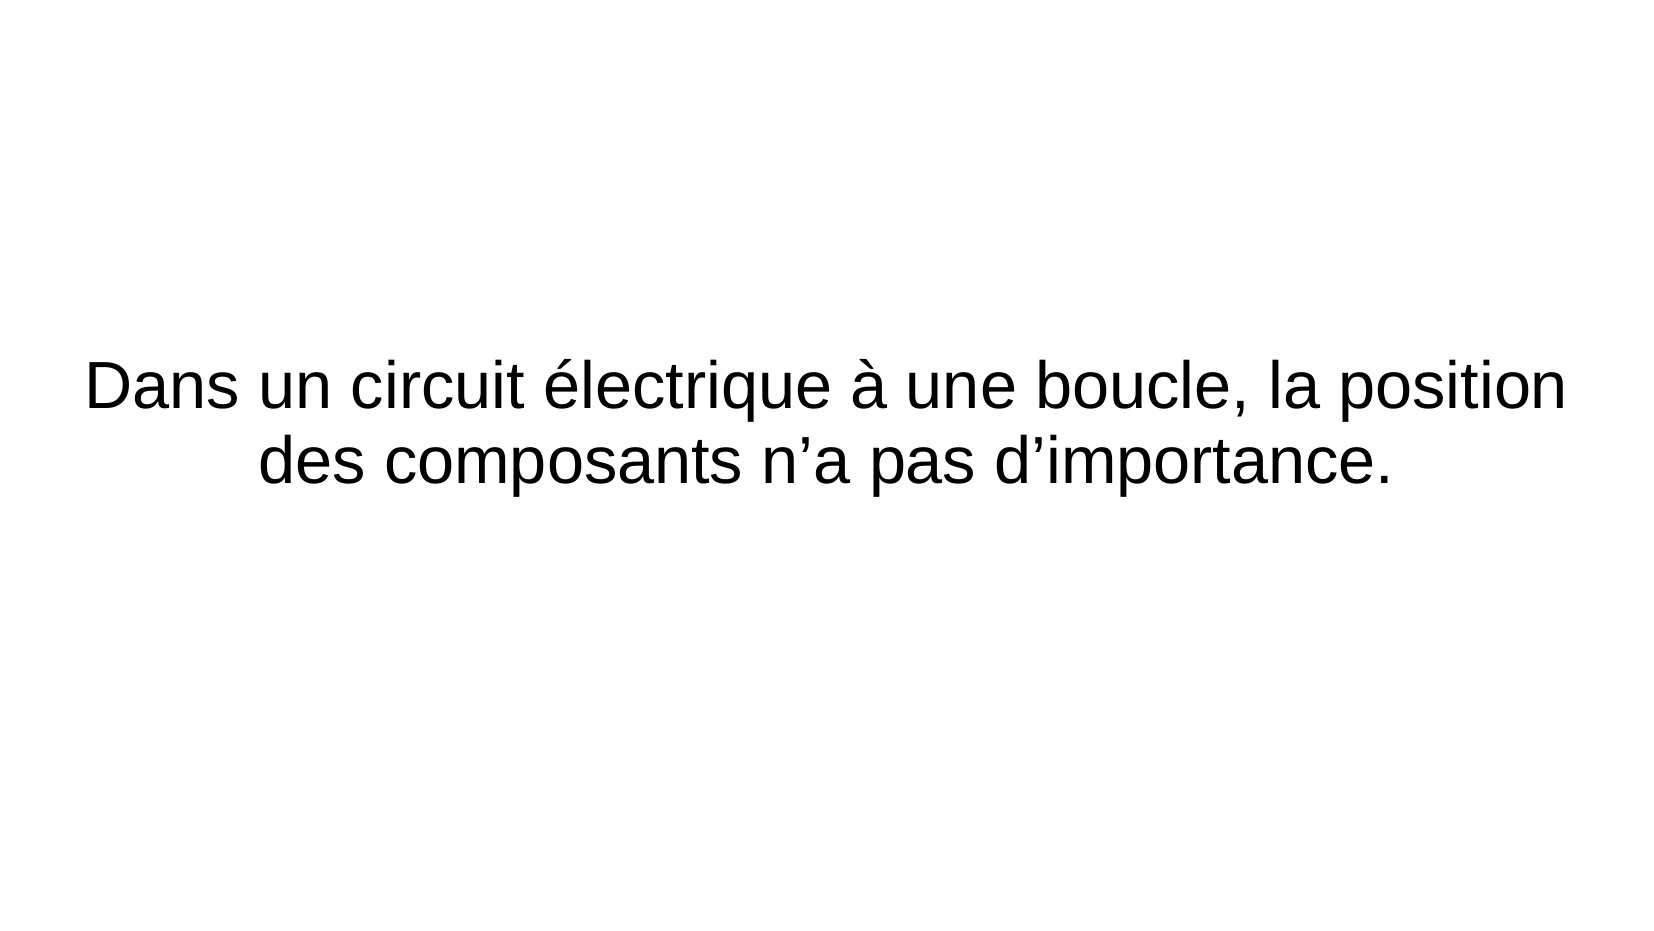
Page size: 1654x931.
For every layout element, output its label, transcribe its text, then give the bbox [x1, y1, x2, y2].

subtitle Dans un circuit électrique à une boucle, la position des composants n’a pas d’importance. [82, 88, 1571, 758]
